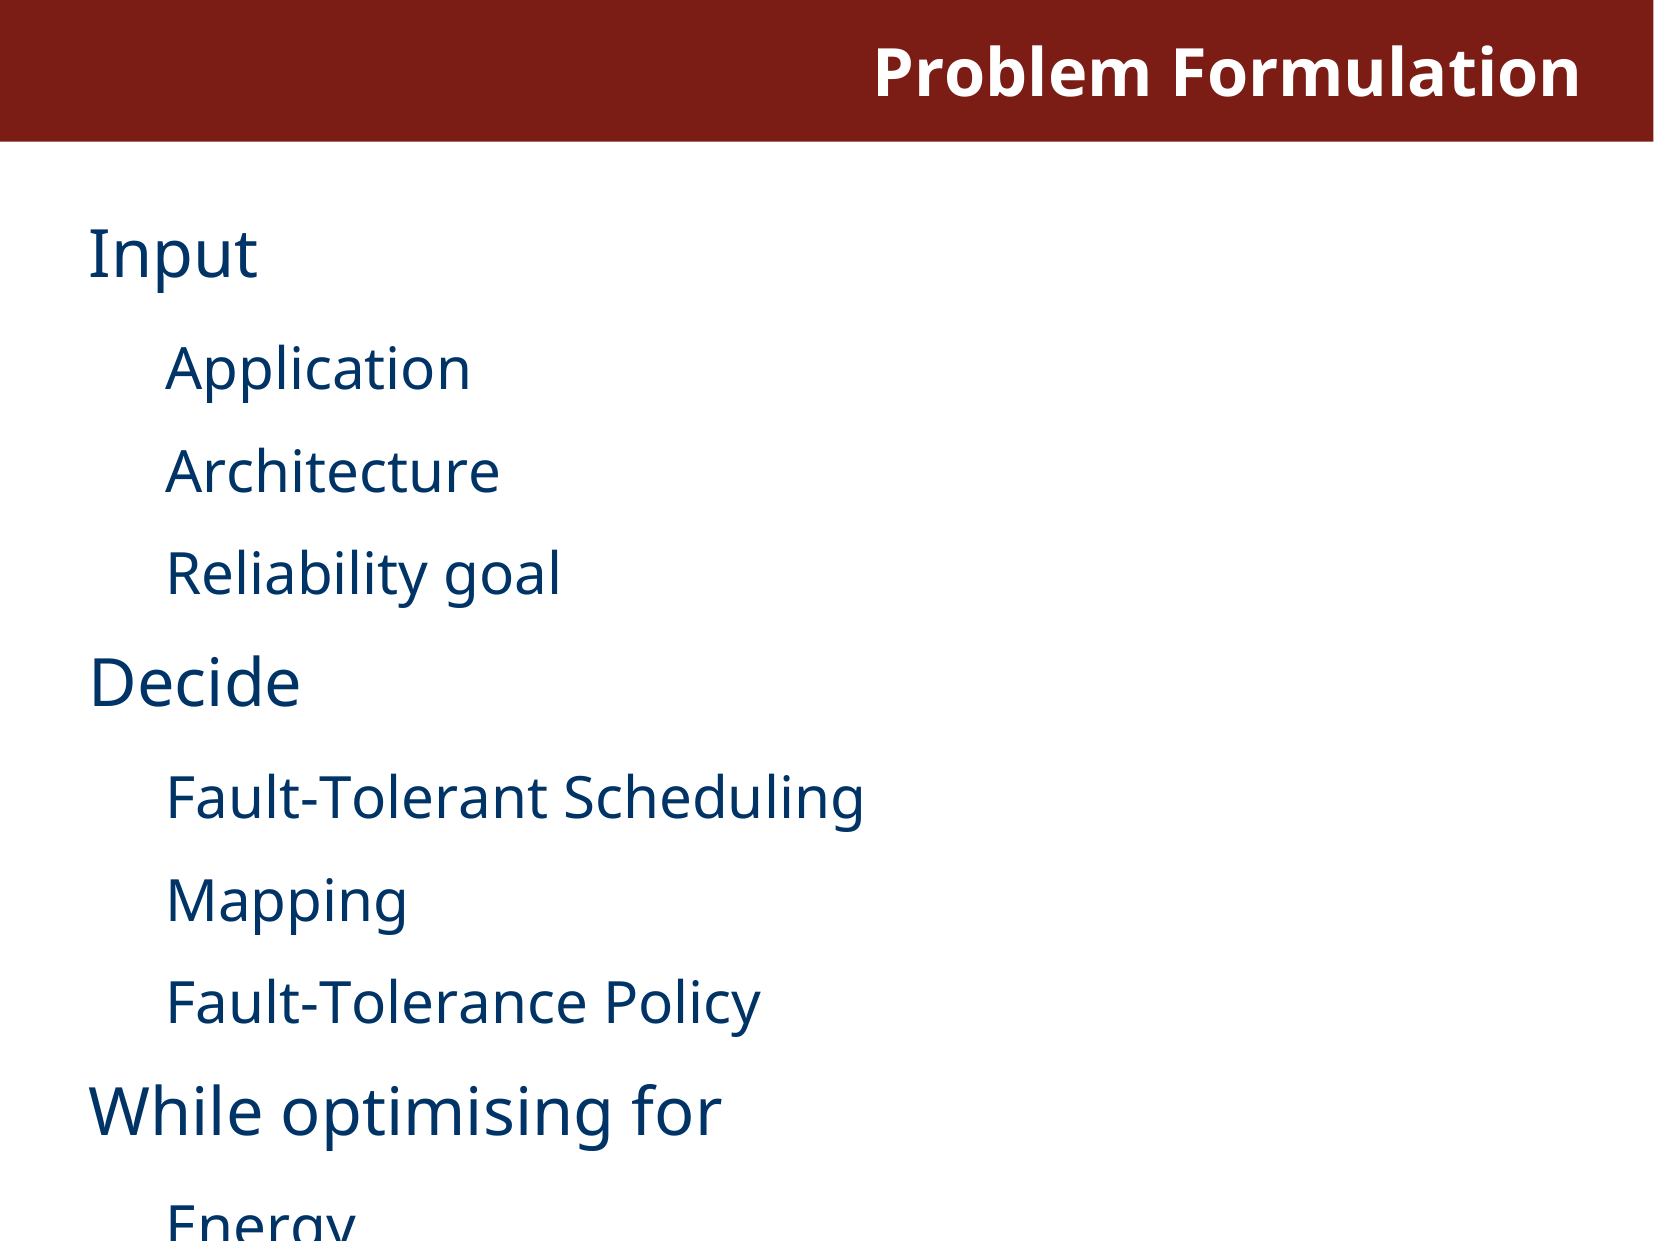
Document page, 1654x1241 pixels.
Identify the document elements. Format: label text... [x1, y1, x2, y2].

title Problem Formulation [0, 0, 1583, 142]
list Input Application Architecture Reliability goal Decide Fault-Tolerant Scheduling Mapping Fault-Tolerance Policy While optimising for Energy Under hard reliability goal [70, 206, 1583, 1236]
